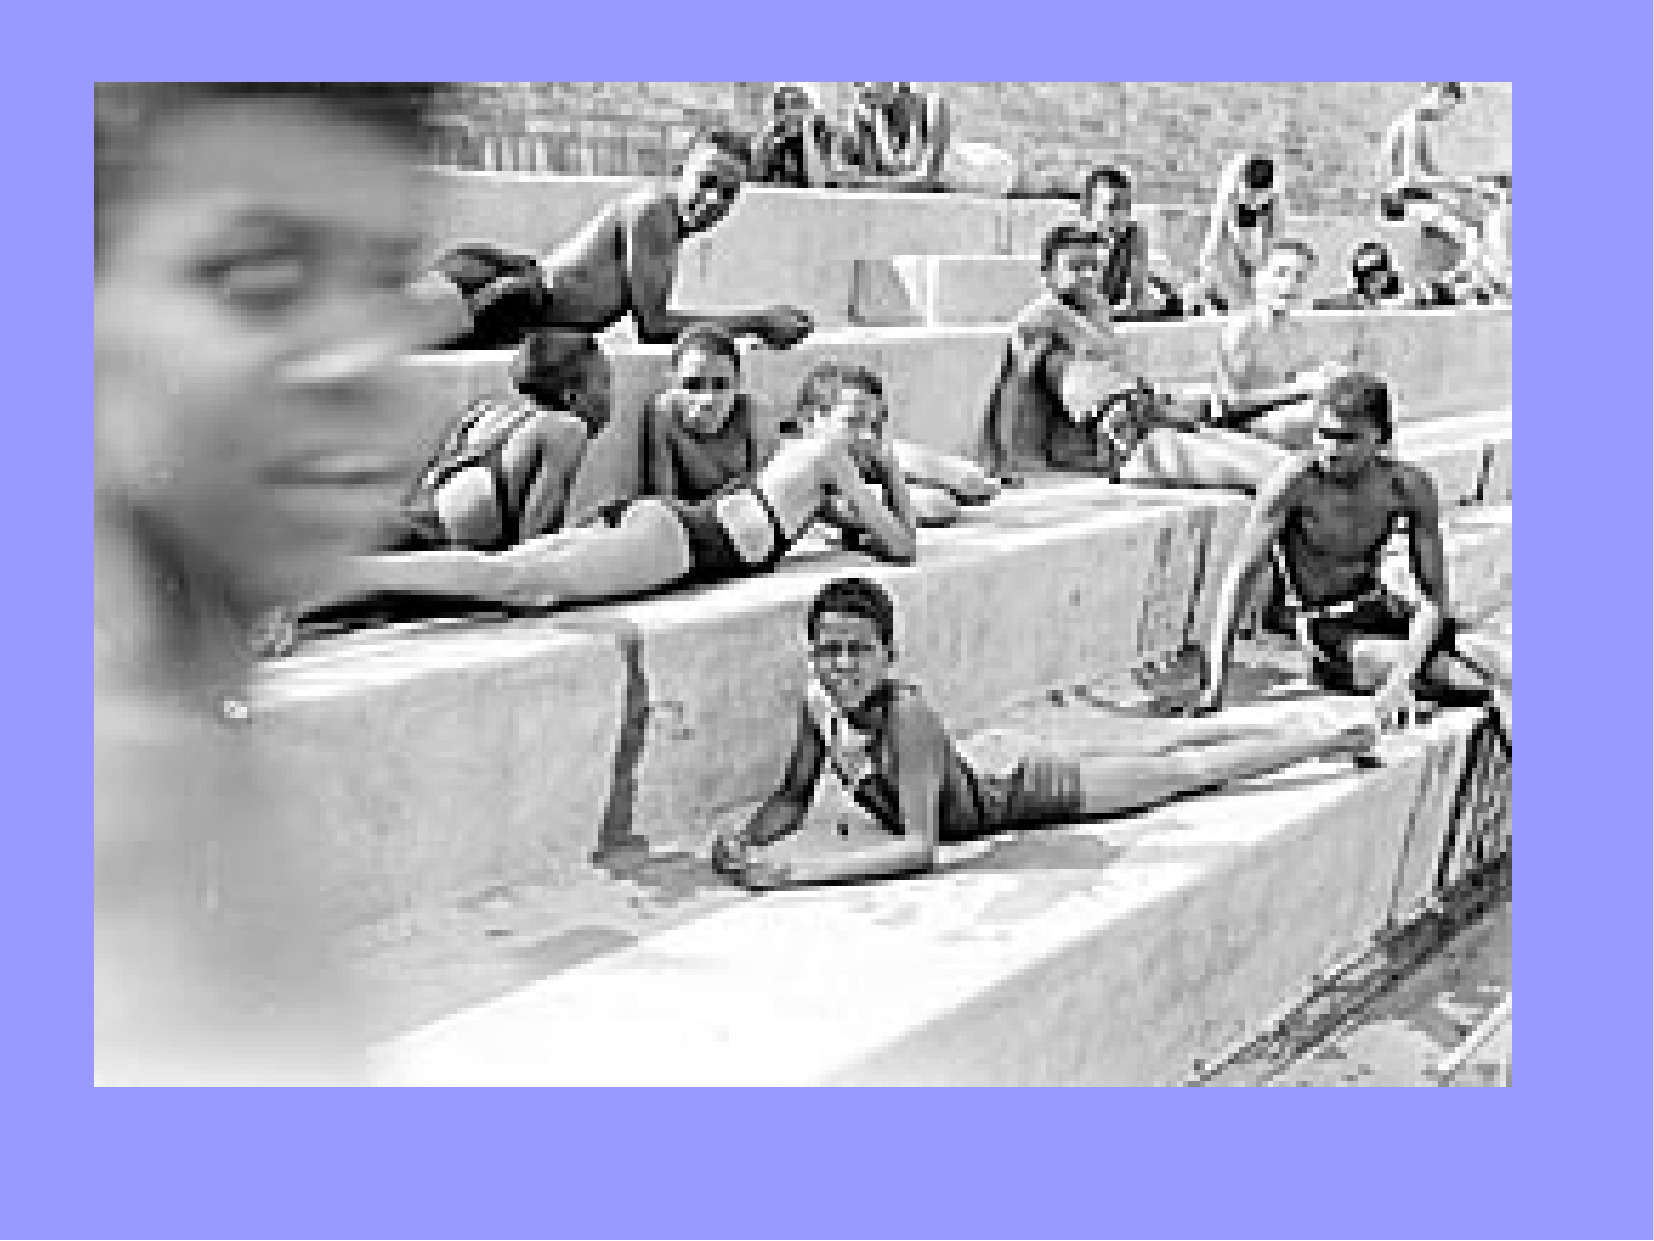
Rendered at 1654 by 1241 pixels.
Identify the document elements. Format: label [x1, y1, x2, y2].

picture [94, 82, 1512, 1087]
